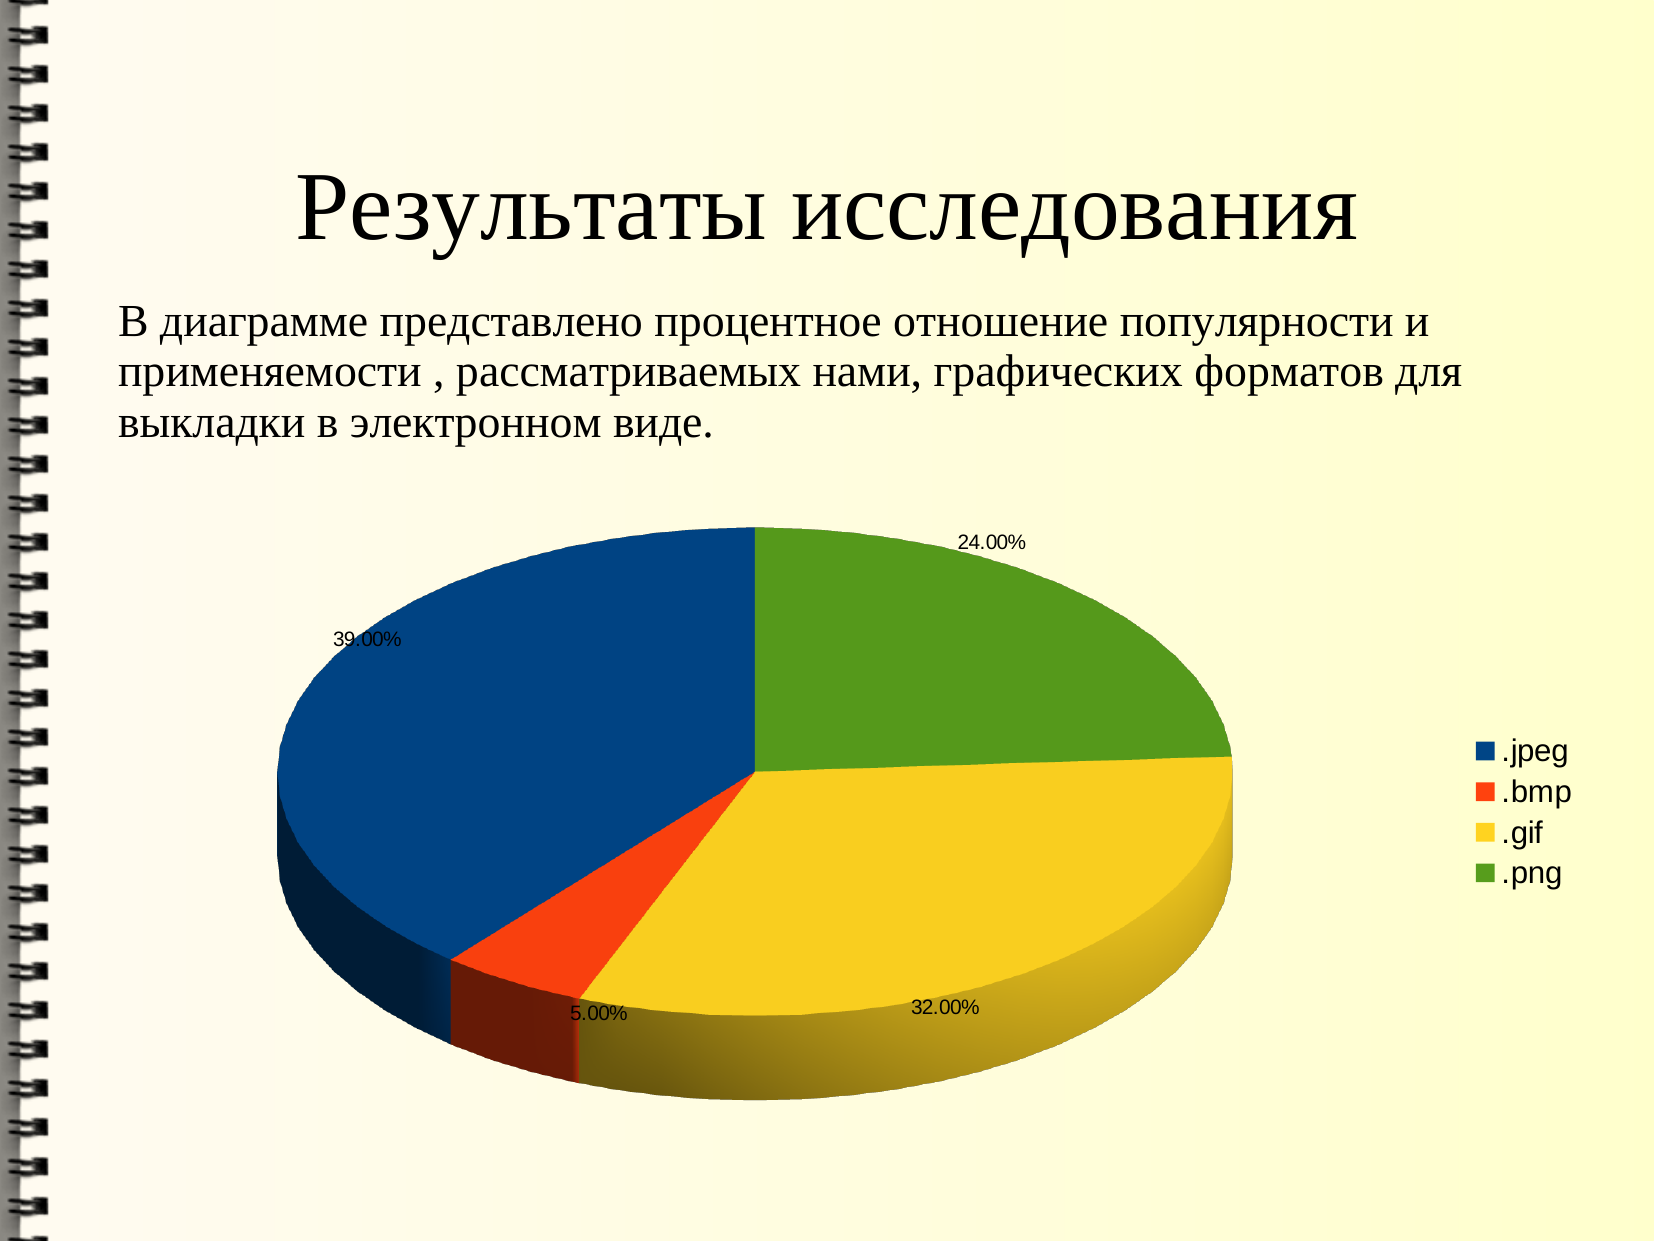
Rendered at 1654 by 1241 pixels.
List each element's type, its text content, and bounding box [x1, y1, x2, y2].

picture [0, 0, 1654, 1241]
title Результаты исследования [121, 102, 1534, 295]
text_box В диаграмме представлено процентное отношение популярности и применяемости , рассматриваемых нами, графических форматов для выкладки в электронном виде. [118, 295, 1625, 621]
chart [118, 442, 1595, 1182]
